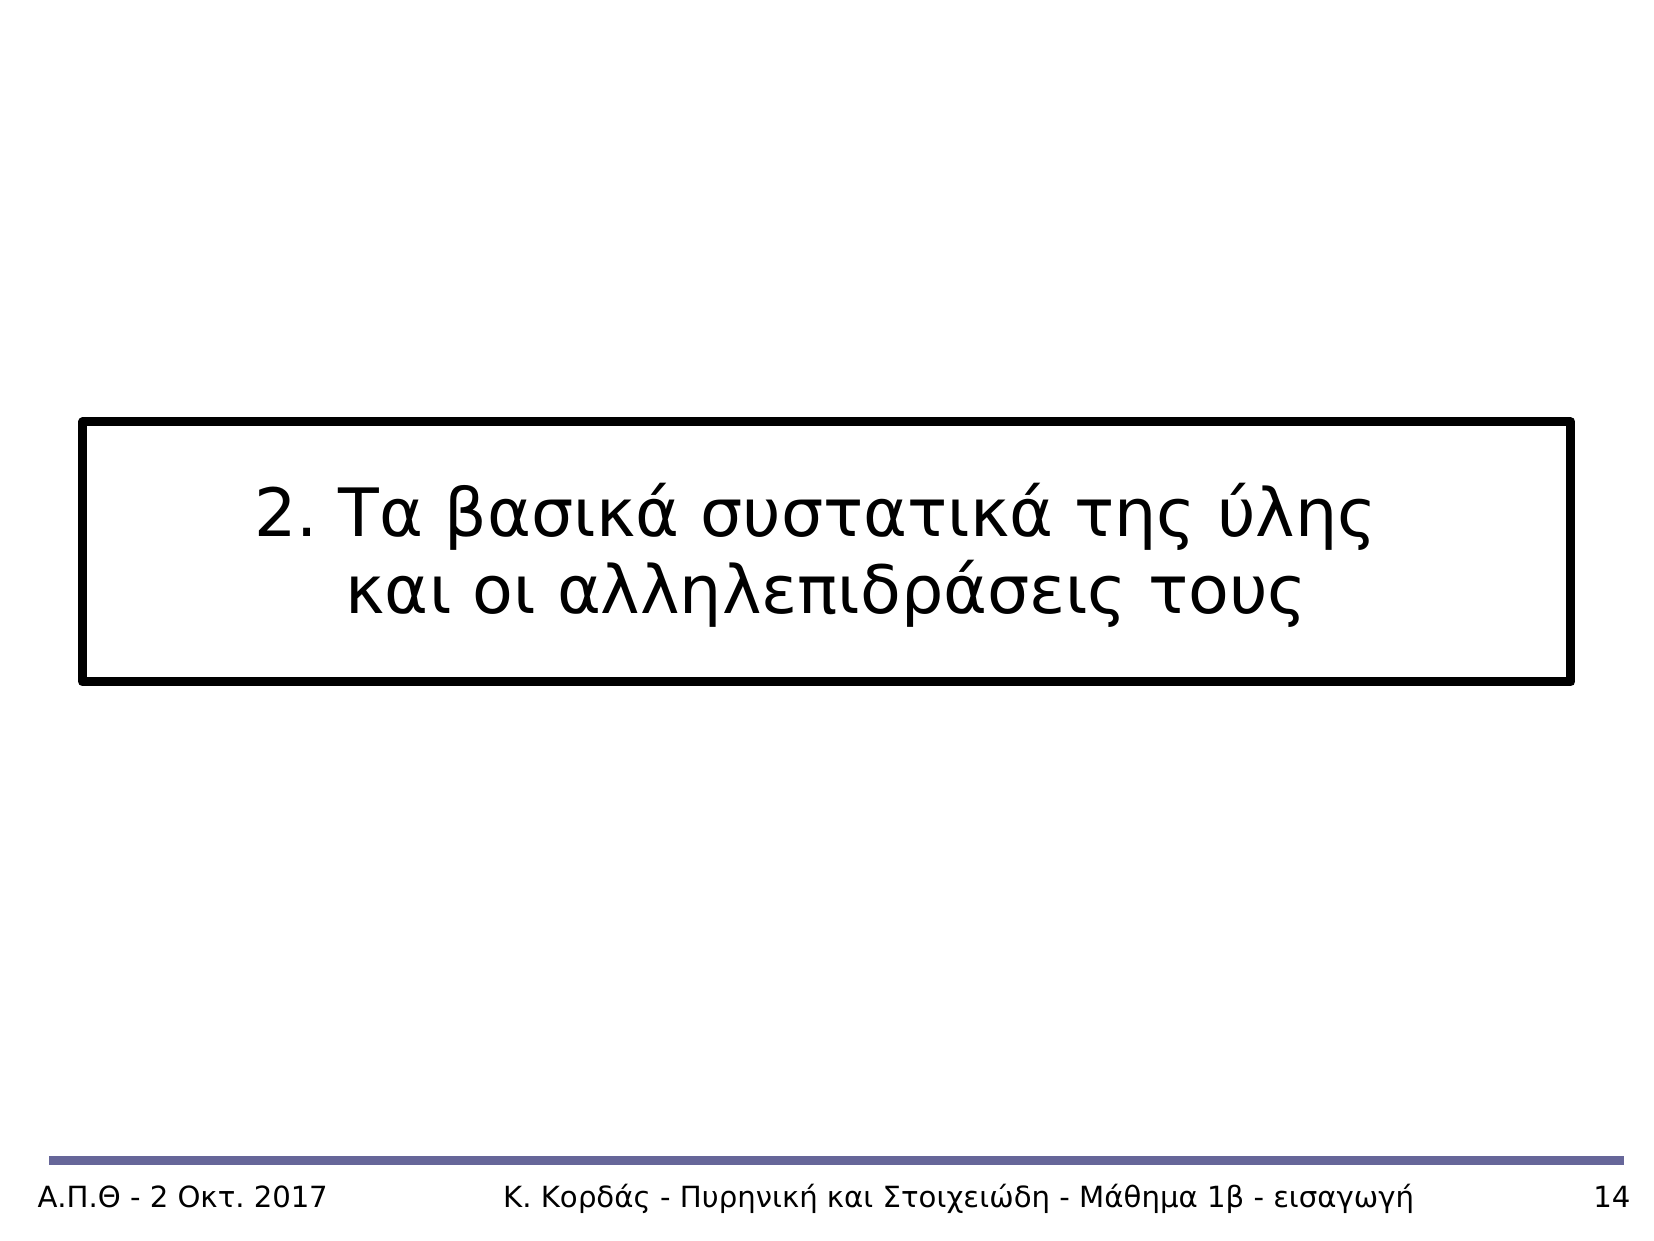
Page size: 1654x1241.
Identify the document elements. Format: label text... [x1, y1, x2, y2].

subtitle 2. Τα βασικά συστατικά της ύλης και οι αλληλεπιδράσεις τους [82, 421, 1571, 682]
